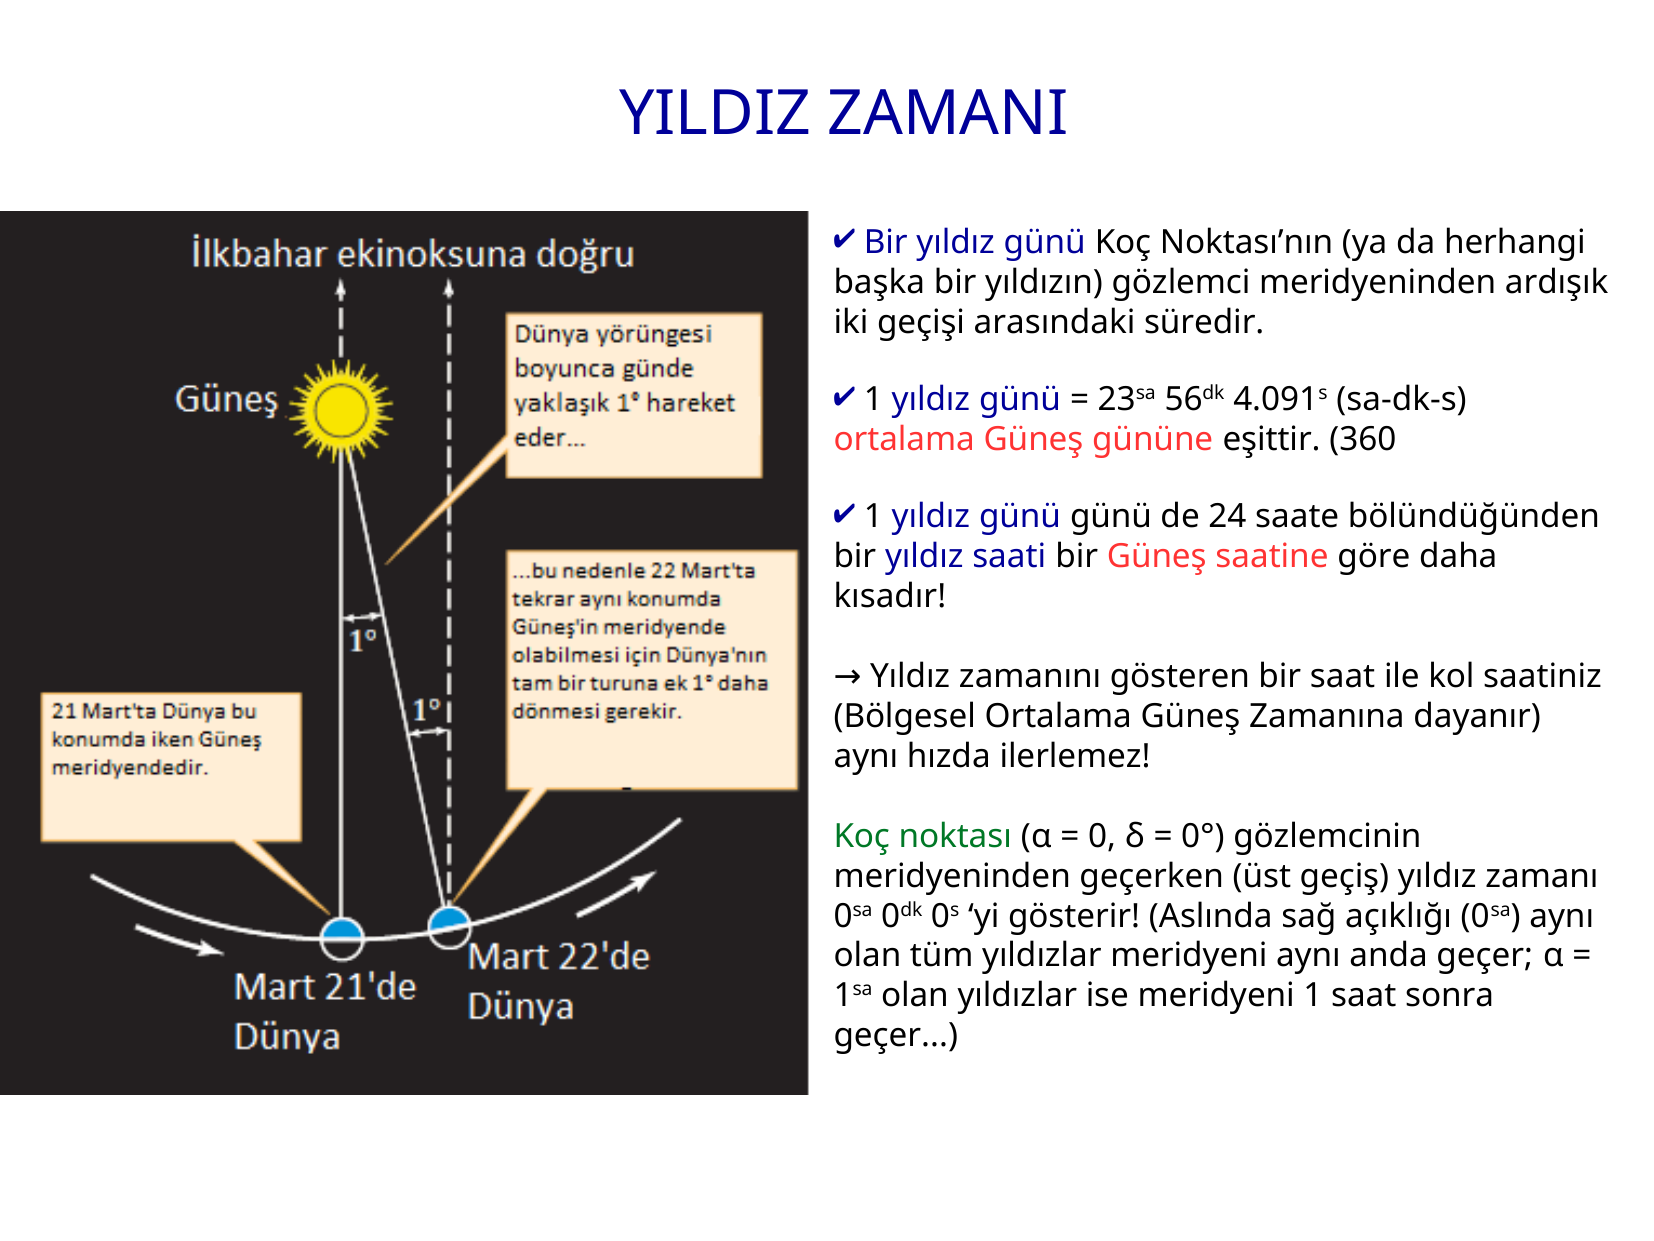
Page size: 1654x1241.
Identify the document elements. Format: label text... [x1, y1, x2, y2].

picture [0, 211, 811, 1096]
title YILDIZ ZAMANI [82, 43, 1571, 176]
text_box Bir yıldız günü Koç Noktası’nın (ya da herhangi başka bir yıldızın) gözlemci meridyeninden ardışık iki geçişi arasındaki süredir. 1 yıldız günü = 23sa 56dk 4.091s (sa-dk-s) ortalama Güneş gününe eşittir. (360 1 yıldız günü günü de 24 saate bölündüğünden bir yıldız saati bir Güneş saatine göre daha kısadır! → Yıldız zamanını gösteren bir saat ile kol saatiniz (Bölgesel Ortalama Güneş Zamanına dayanır) aynı hızda ilerlemez! Koç noktası (α = 0, δ = 0°) gözlemcinin meridyeninden geçerken (üst geçiş) yıldız zamanı 0sa 0dk 0s ‘yi gösterir! (Aslında sağ açıklığı (0sa) aynı olan tüm yıldızlar meridyeni aynı anda geçer; α = 1sa olan yıldızlar ise meridyeni 1 saat sonra geçer...) [818, 212, 1626, 1119]
